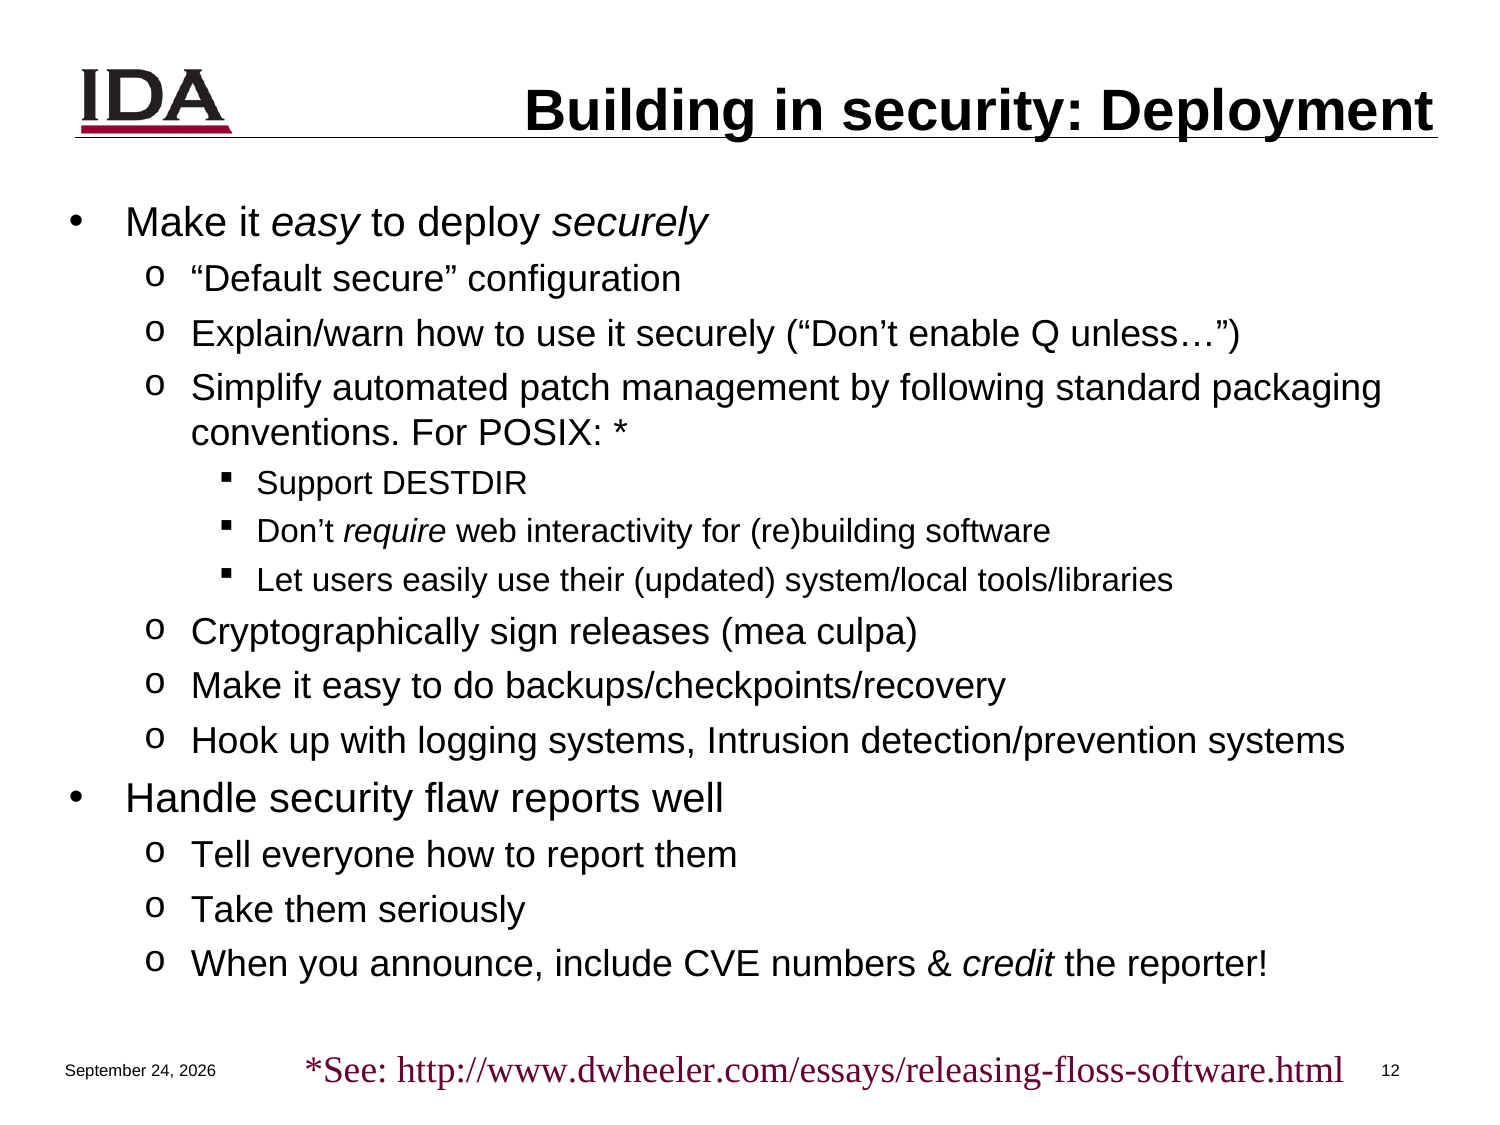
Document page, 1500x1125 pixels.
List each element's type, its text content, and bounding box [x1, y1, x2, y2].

text_box *See: http://www.dwheeler.com/essays/releasing-floss-software.html [289, 1037, 1361, 1098]
text_box November 9, 2011 [49, 1012, 363, 1088]
list Make it easy to deploy securely “Default secure” configuration Explain/warn how to use it securely (“Don’t enable Q unless…”) Simplify automated patch management by following standard packaging conventions. For POSIX: * Support DESTDIR Don’t require web interactivity for (re)building software Let users easily use their (updated) system/local tools/libraries Cryptographically sign releases (mea culpa) Make it easy to do backups/checkpoints/recovery Hook up with logging systems, Intrusion detection/prevention systems Handle security flaw reports well Tell everyone how to report them Take them seriously When you announce, include CVE numbers & credit the reporter! [53, 187, 1401, 1013]
title Building in security: Deployment [425, 64, 1450, 150]
text_box <number> [1102, 1012, 1415, 1088]
picture [77, 65, 233, 138]
